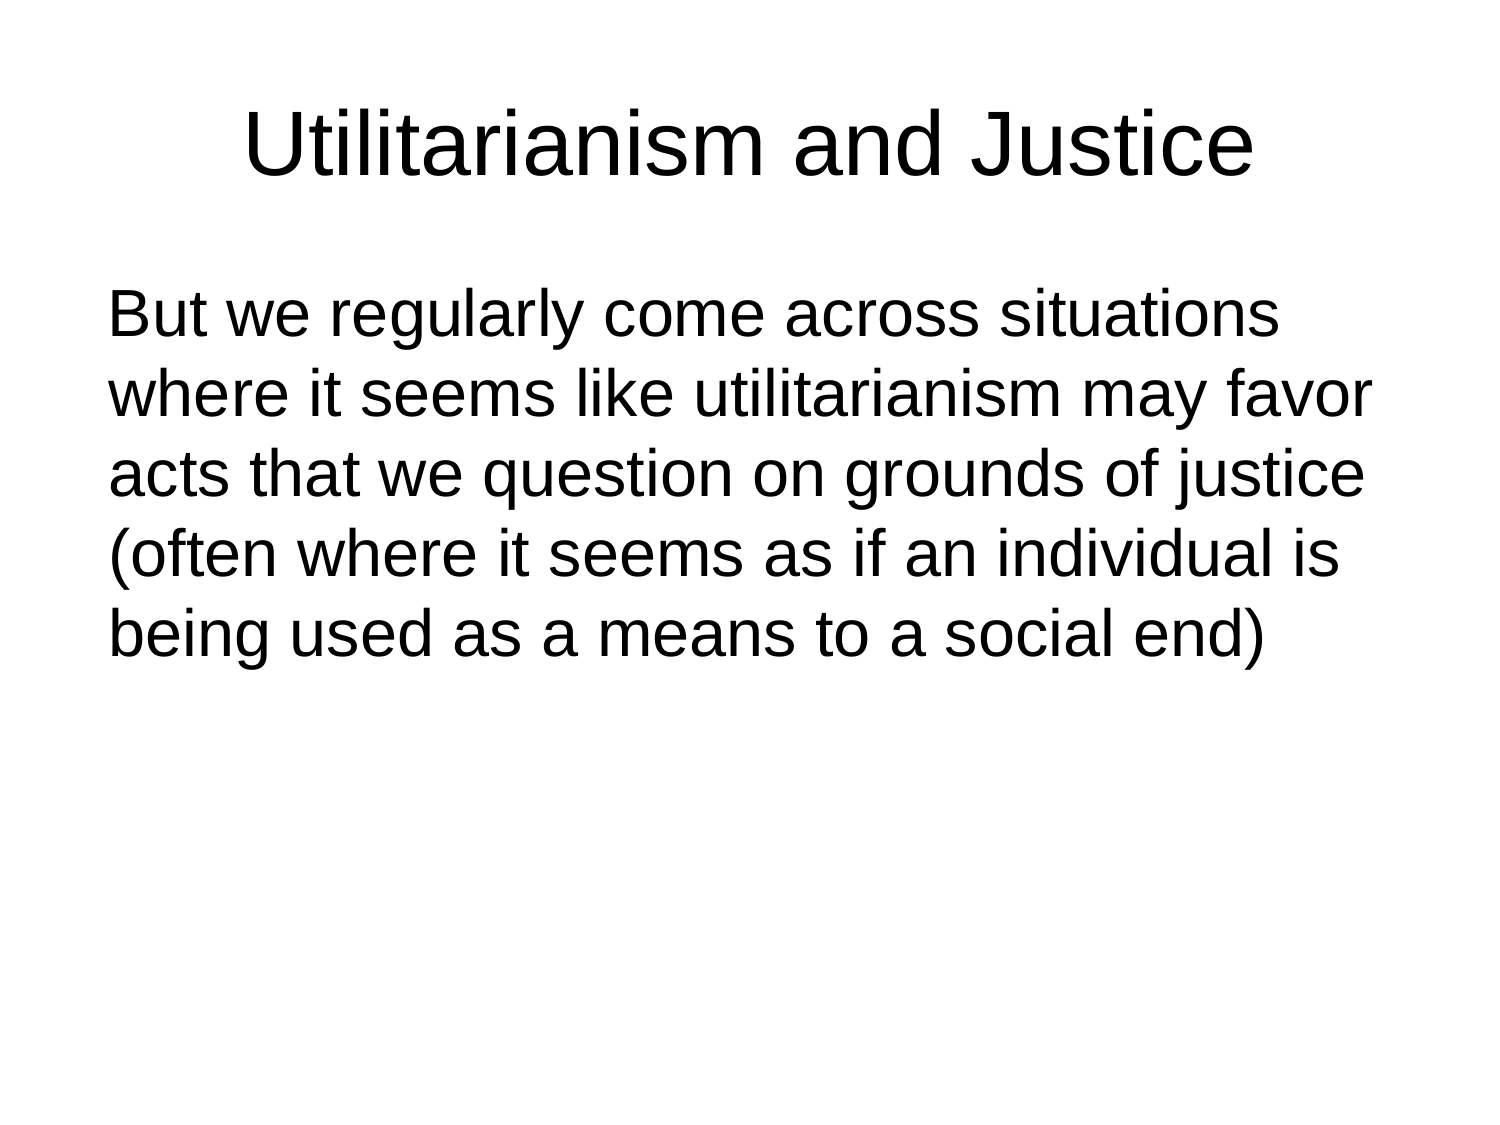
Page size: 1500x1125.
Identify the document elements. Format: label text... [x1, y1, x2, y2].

list But we regularly come across situations where it seems like utilitarianism may favor acts that we question on grounds of justice (often where it seems as if an individual is being used as a means to a social end) [37, 262, 1425, 1006]
title Utilitarianism and Justice [75, 45, 1426, 233]
